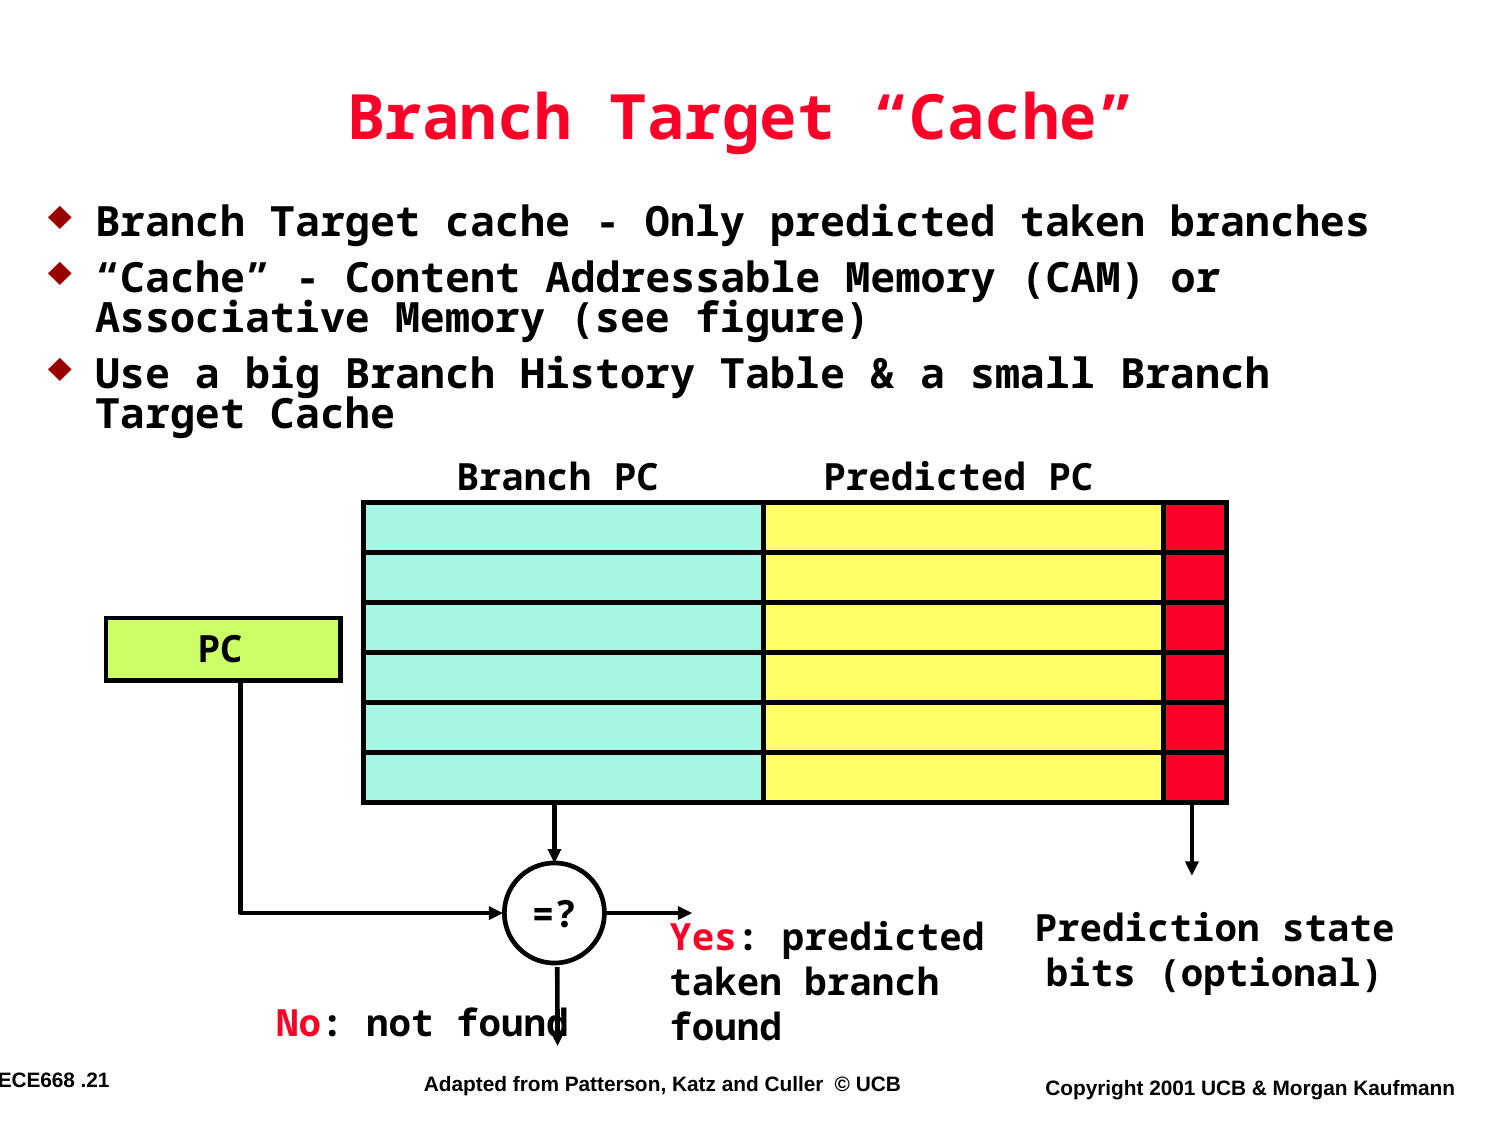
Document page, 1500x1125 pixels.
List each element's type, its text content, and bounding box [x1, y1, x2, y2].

text_box Branch PC [441, 445, 674, 506]
text_box PC [145, 616, 296, 678]
text_box [363, 502, 1227, 803]
list Branch Target cache - Only predicted taken branches “Cache” - Content Addressable Memory (CAM) or Associative Memory (see figure) Use a big Branch History Table & a small Branch Target Cache [33, 197, 1419, 1039]
text_box Predicted PC [808, 445, 1109, 506]
text_box =? [504, 862, 605, 964]
text_box Prediction state bits (optional) [1019, 896, 1410, 1002]
text_box No: not found [261, 990, 587, 1052]
text_box [105, 617, 341, 681]
title Branch Target “Cache” [101, 74, 1381, 164]
text_box Yes: predicted taken branch found [654, 905, 1041, 1056]
